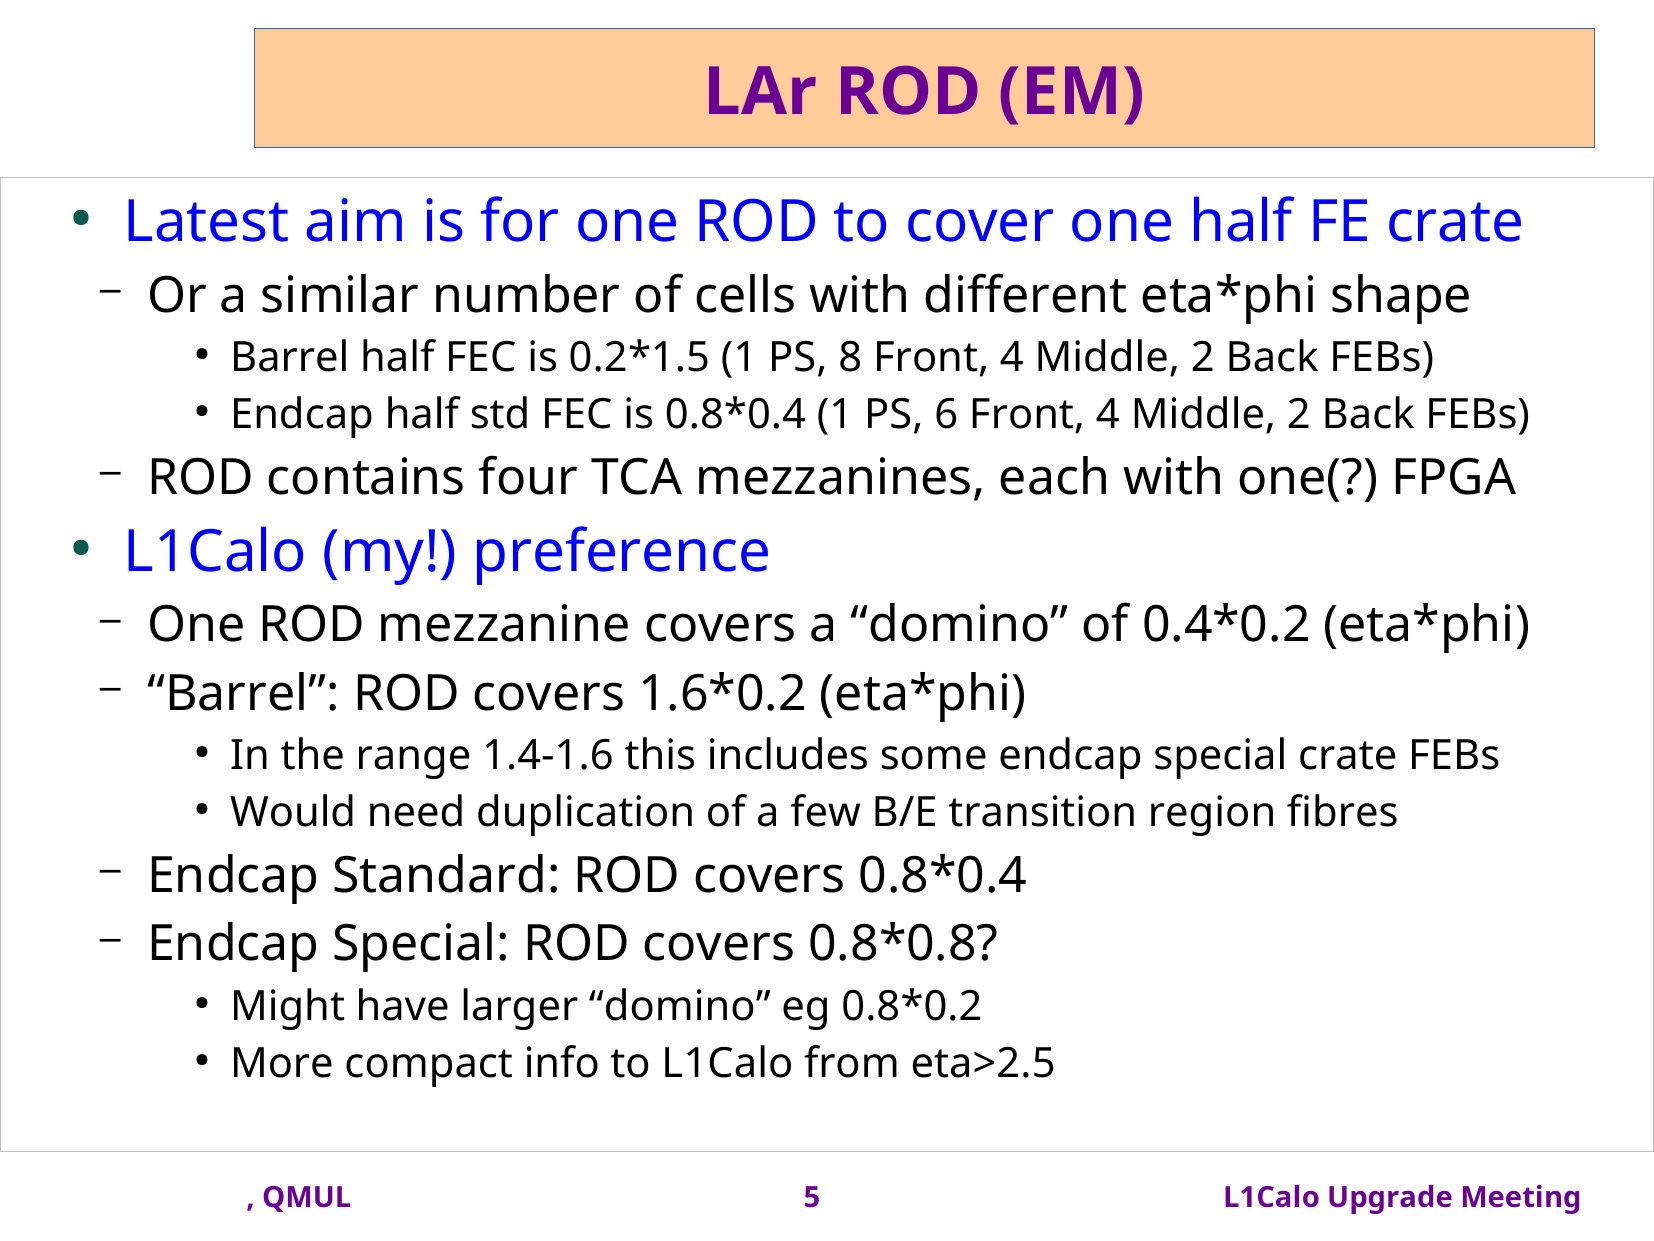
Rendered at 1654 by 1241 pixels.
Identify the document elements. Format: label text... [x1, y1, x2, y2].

list Latest aim is for one ROD to cover one half FE crate Or a similar number of cells with different eta*phi shape Barrel half FEC is 0.2*1.5 (1 PS, 8 Front, 4 Middle, 2 Back FEBs) Endcap half std FEC is 0.8*0.4 (1 PS, 6 Front, 4 Middle, 2 Back FEBs) ROD contains four TCA mezzanines, each with one(?) FPGA L1Calo (my!) preference One ROD mezzanine covers a “domino” of 0.4*0.2 (eta*phi) “Barrel”: ROD covers 1.6*0.2 (eta*phi) In the range 1.4-1.6 this includes some endcap special crate FEBs Would need duplication of a few B/E transition region fibres Endcap Standard: ROD covers 0.8*0.4 Endcap Special: ROD covers 0.8*0.8? Might have larger “domino” eg 0.8*0.2 More compact info to L1Calo from eta>2.5 [52, 179, 1598, 1152]
title LAr ROD (EM) [254, 28, 1595, 148]
